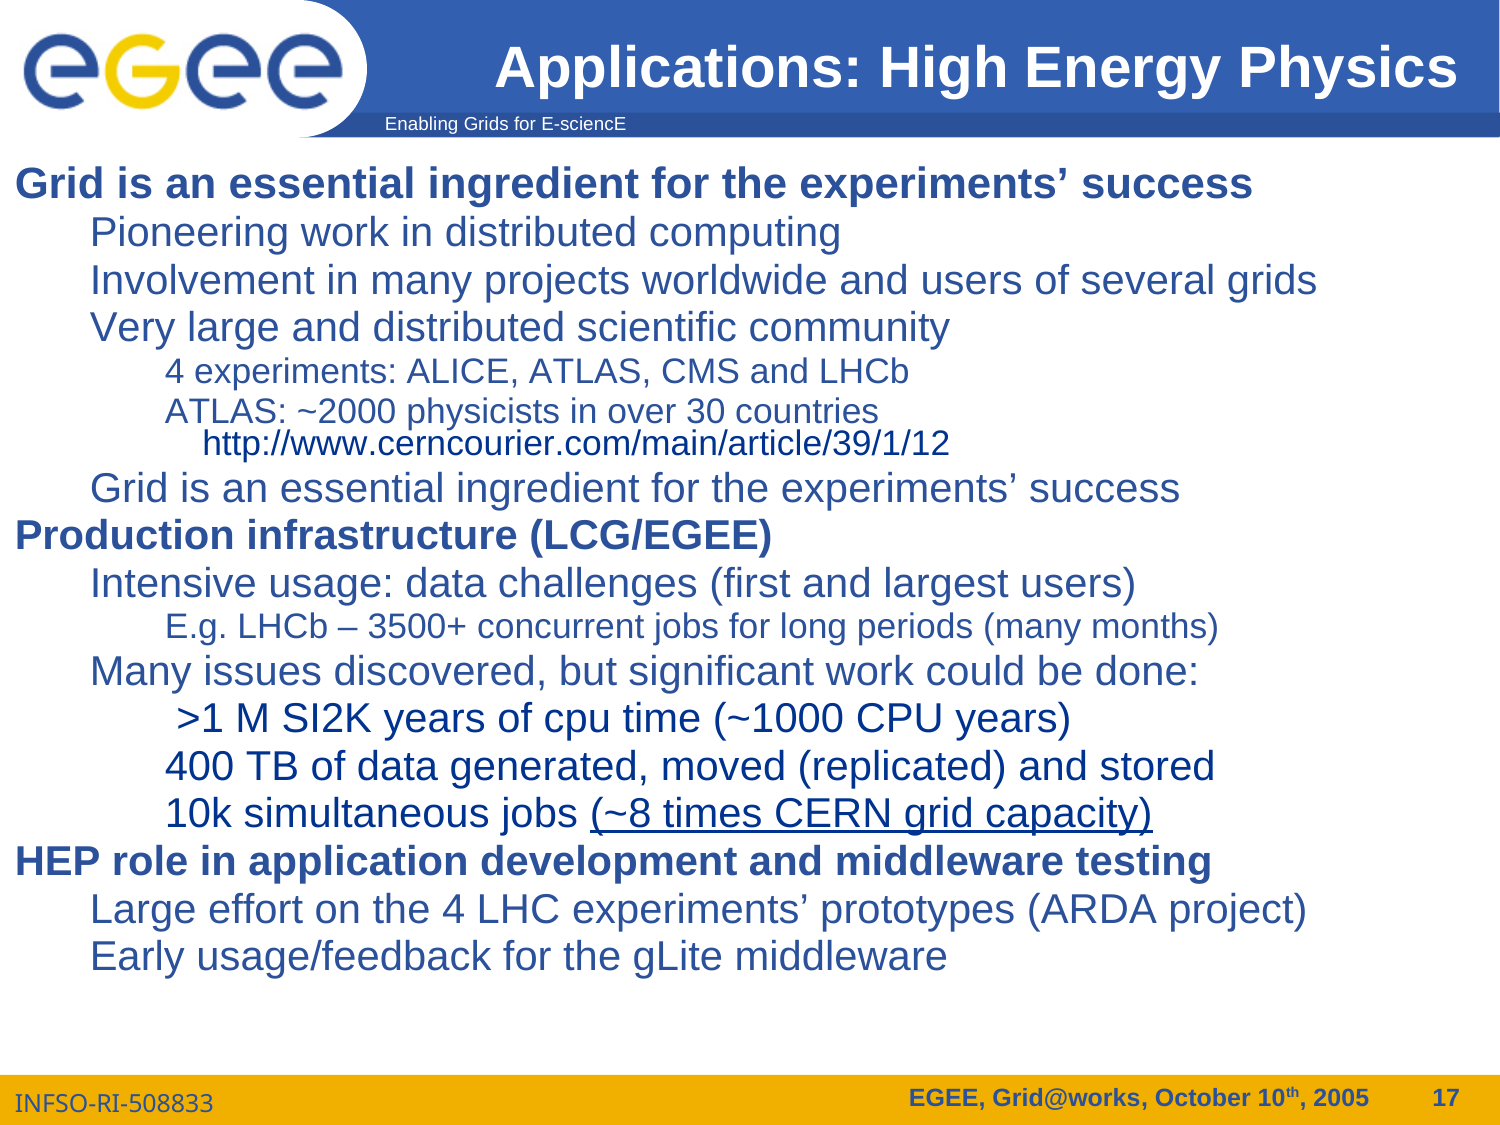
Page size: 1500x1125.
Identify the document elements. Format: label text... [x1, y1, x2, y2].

list Grid is an essential ingredient for the experiments’ success Pioneering work in distributed computing Involvement in many projects worldwide and users of several grids Very large and distributed scientific community 4 experiments: ALICE, ATLAS, CMS and LHCb ATLAS: ~2000 physicists in over 30 countries http://www.cerncourier.com/main/article/39/1/12 Grid is an essential ingredient for the experiments’ success Production infrastructure (LCG/EGEE) Intensive usage: data challenges (first and largest users) E.g. LHCb – 3500+ concurrent jobs for long periods (many months) Many issues discovered, but significant work could be done: >1 M SI2K years of cpu time (~1000 CPU years) 400 TB of data generated, moved (replicated) and stored 10k simultaneous jobs (~8 times CERN grid capacity) HEP role in application development and middleware testing Large effort on the 4 LHC experiments’ prototypes (ARDA project) Early usage/feedback for the gLite middleware [0, 159, 1500, 1125]
title Applications: High Energy Physics [369, 10, 1475, 124]
picture [18, 30, 349, 112]
